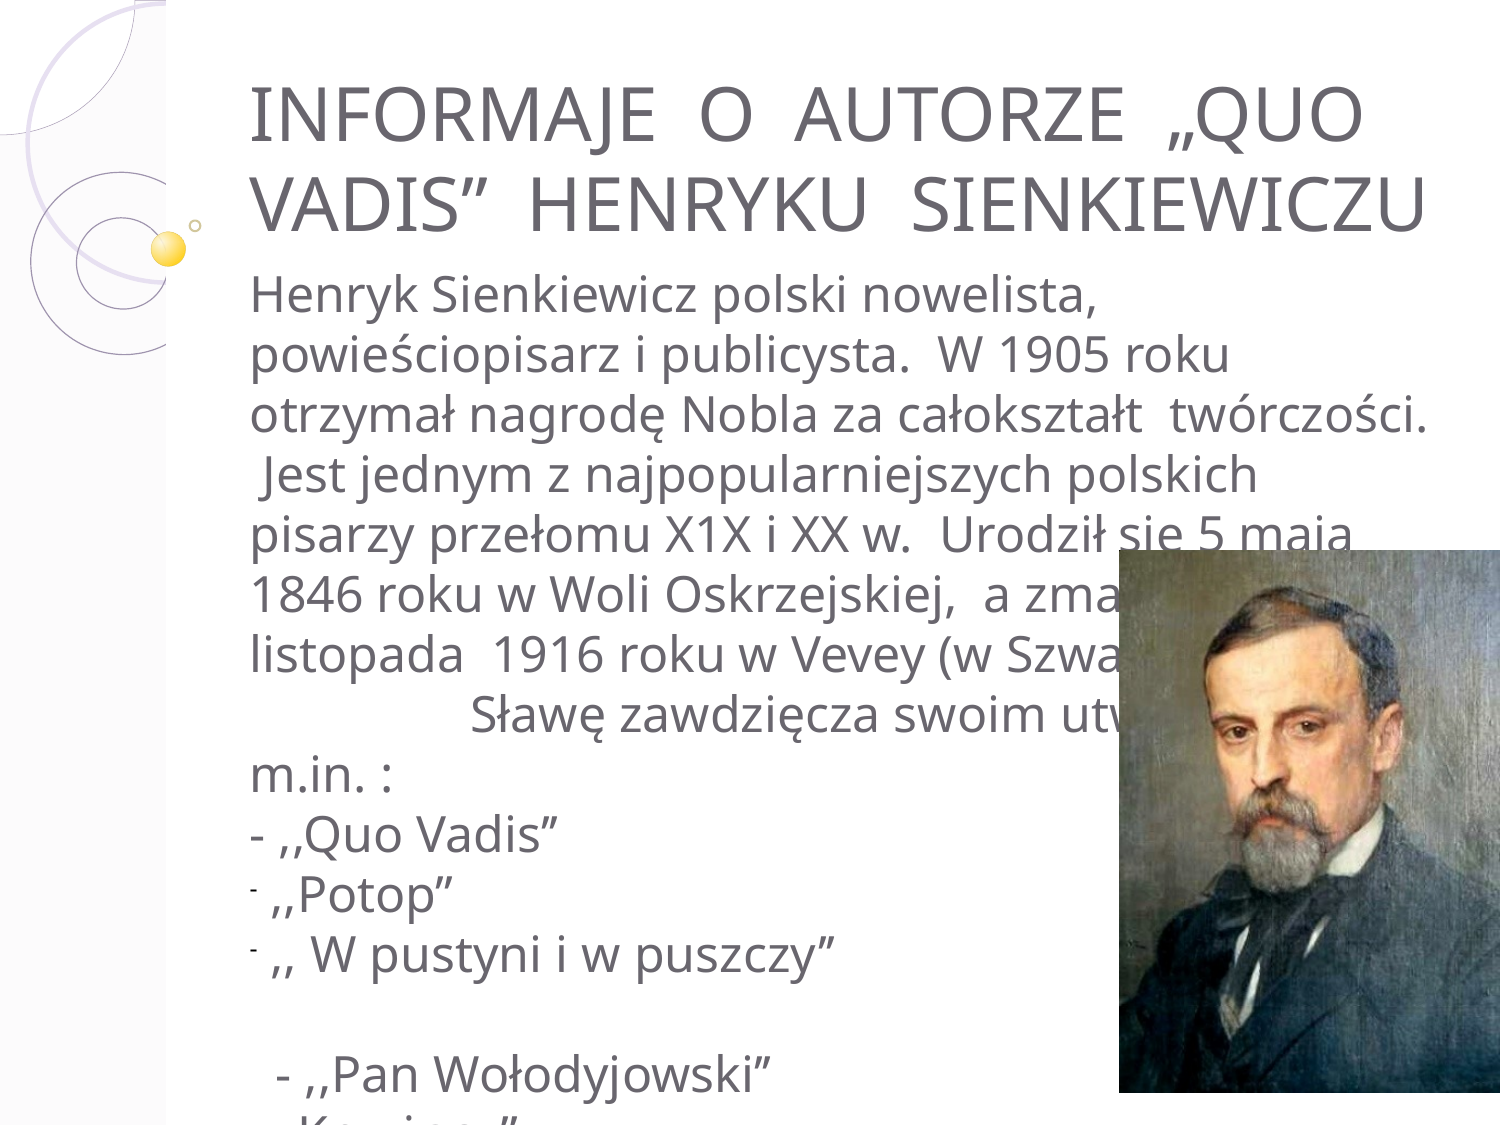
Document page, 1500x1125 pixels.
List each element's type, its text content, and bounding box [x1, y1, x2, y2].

picture [1119, 550, 1500, 1093]
subtitle Henryk Sienkiewicz polski nowelista, powieściopisarz i publicysta. W 1905 roku otrzymał nagrodę Nobla za całokształt twórczości. Jest jednym z najpopularniejszych polskich pisarzy przełomu X1X i XX w. Urodził się 5 maja 1846 roku w Woli Oskrzejskiej, a zmarł 15 listopada 1916 roku w Vevey (w Szwajcarii ). Sławę zawdzięcza swoim utworom, m.in. : - ,,Quo Vadis’’ ,,Potop’’ ,, W pustyni i w puszczy’’ - ,,Pan Wołodyjowski’’ ,,Krzyżacy’’ [234, 255, 1450, 591]
title INFORMAJE O AUTORZE „QUO VADIS” HENRYKU SIENKIEWICZU [234, 59, 1450, 244]
